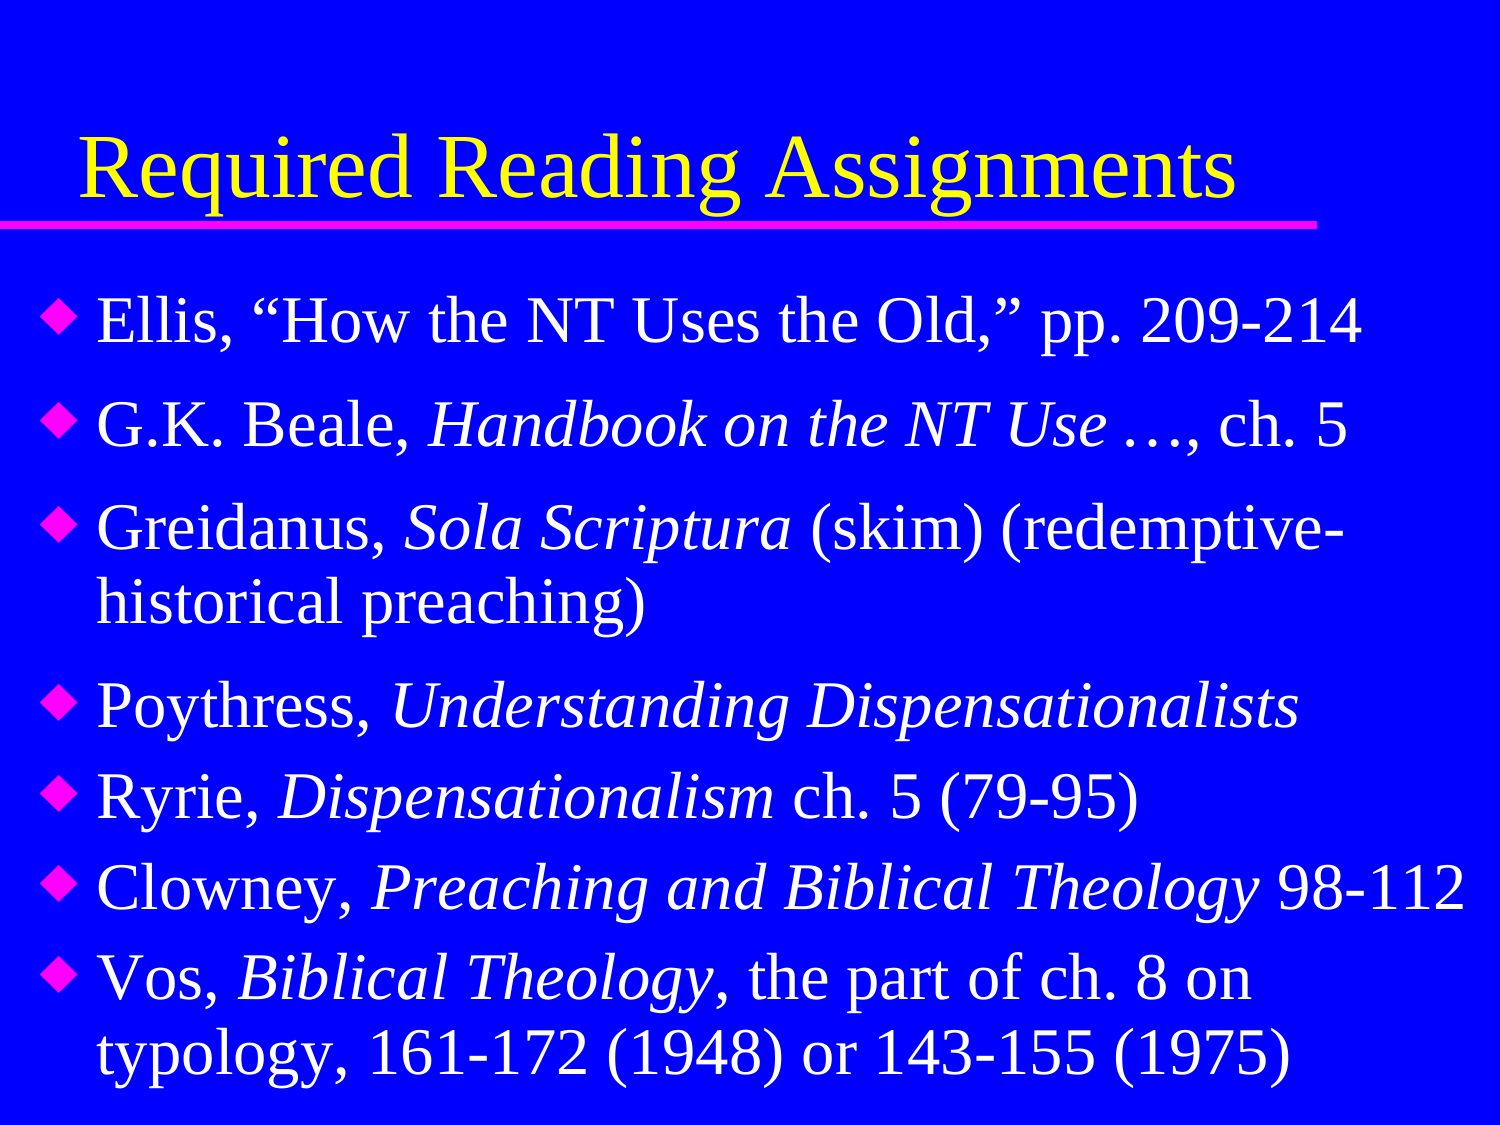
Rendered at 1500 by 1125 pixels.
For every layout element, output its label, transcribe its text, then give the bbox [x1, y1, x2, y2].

title Required Reading Assignments [62, 43, 1338, 225]
list Ellis, “How the NT Uses the Old,” pp. 209-214 G.K. Beale, Handbook on the NT Use …, ch. 5 Greidanus, Sola Scriptura (skim) (redemptive-historical preaching) Poythress, Understanding Dispensationalists Ryrie, Dispensationalism ch. 5 (79-95) Clowney, Preaching and Biblical Theology 98-112 Vos, Biblical Theology, the part of ch. 8 on typology, 161-172 (1948) or 143-155 (1975) [24, 275, 1500, 1097]
